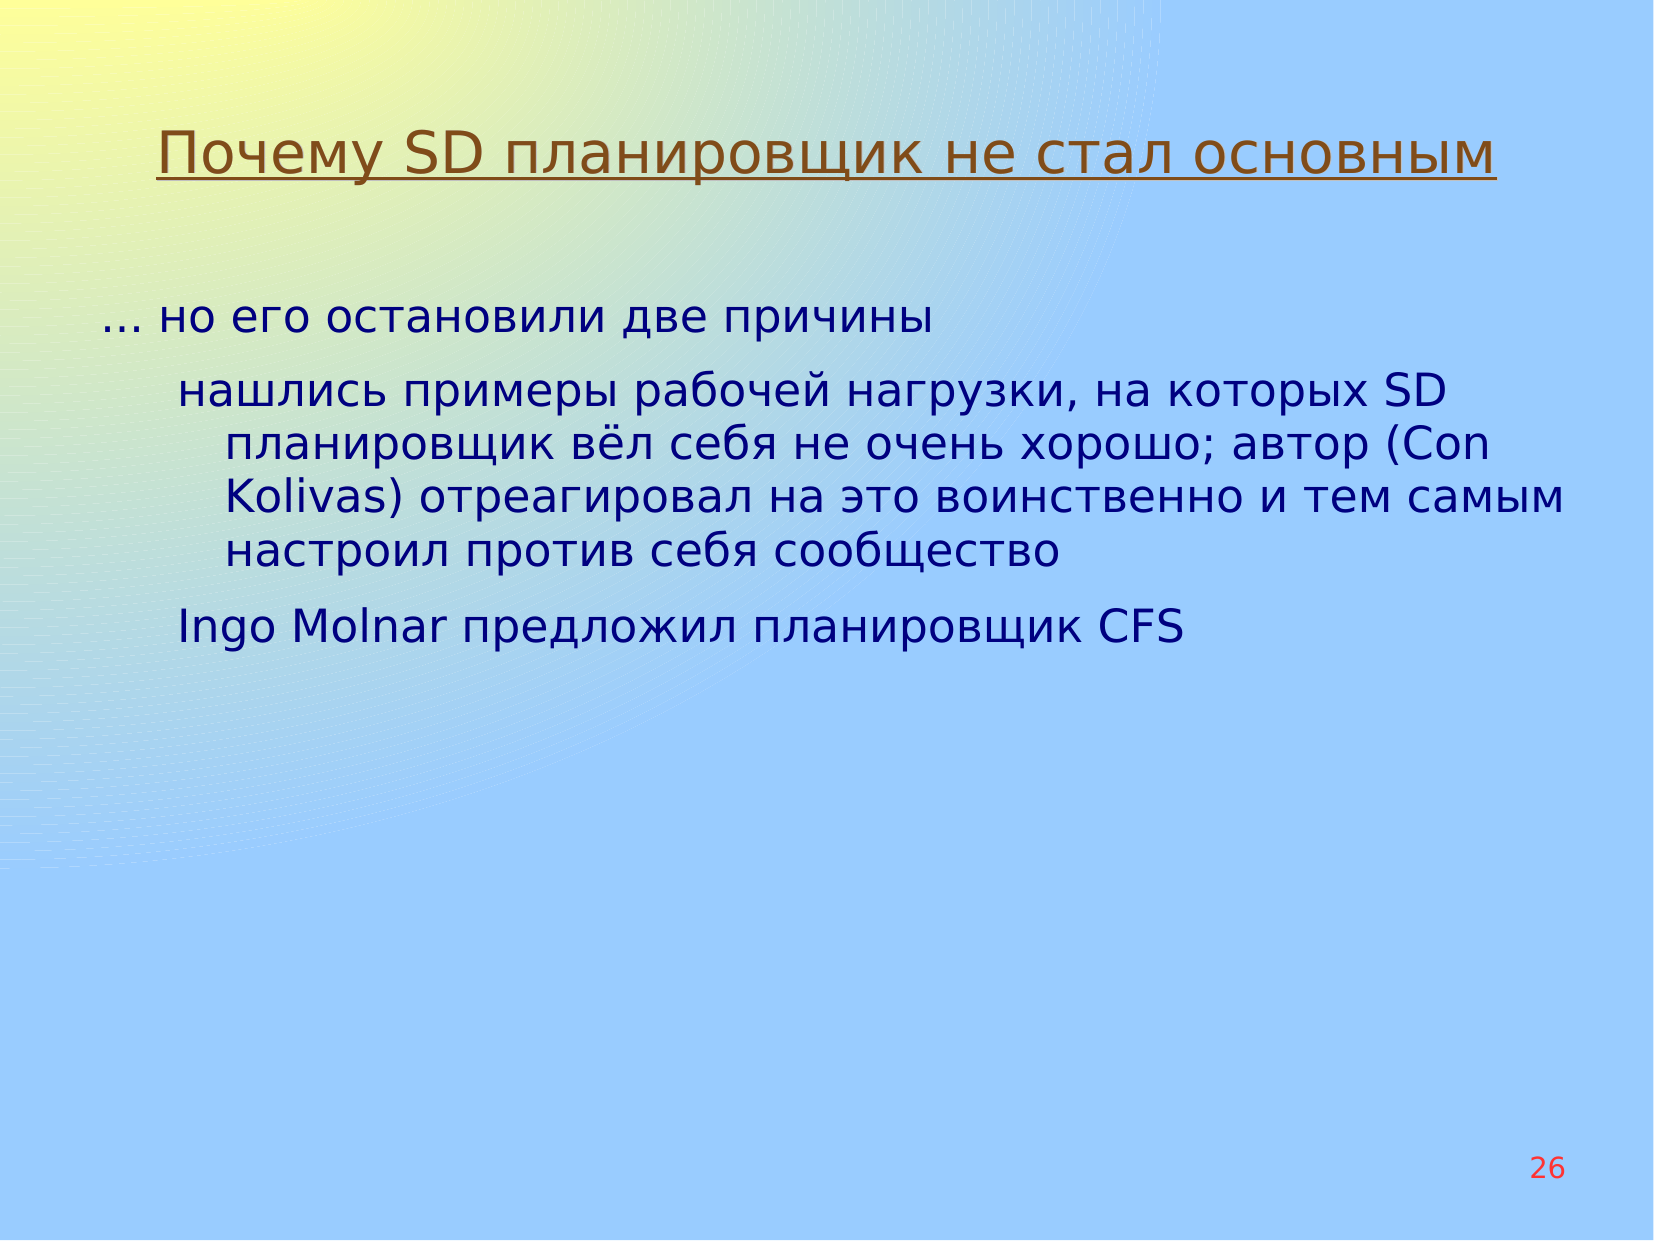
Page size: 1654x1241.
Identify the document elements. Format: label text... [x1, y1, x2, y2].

list ... но его остановили две причины нашлись примеры рабочей нагрузки, на которых SD планировщик вёл себя не очень хорошо; автор (Con Kolivas) отреагировал на это воинственно и тем самым настроил против себя сообщество Ingo Molnar предложил планировщик CFS [82, 290, 1571, 1094]
title Почему SD планировщик не стал основным [82, 56, 1571, 250]
